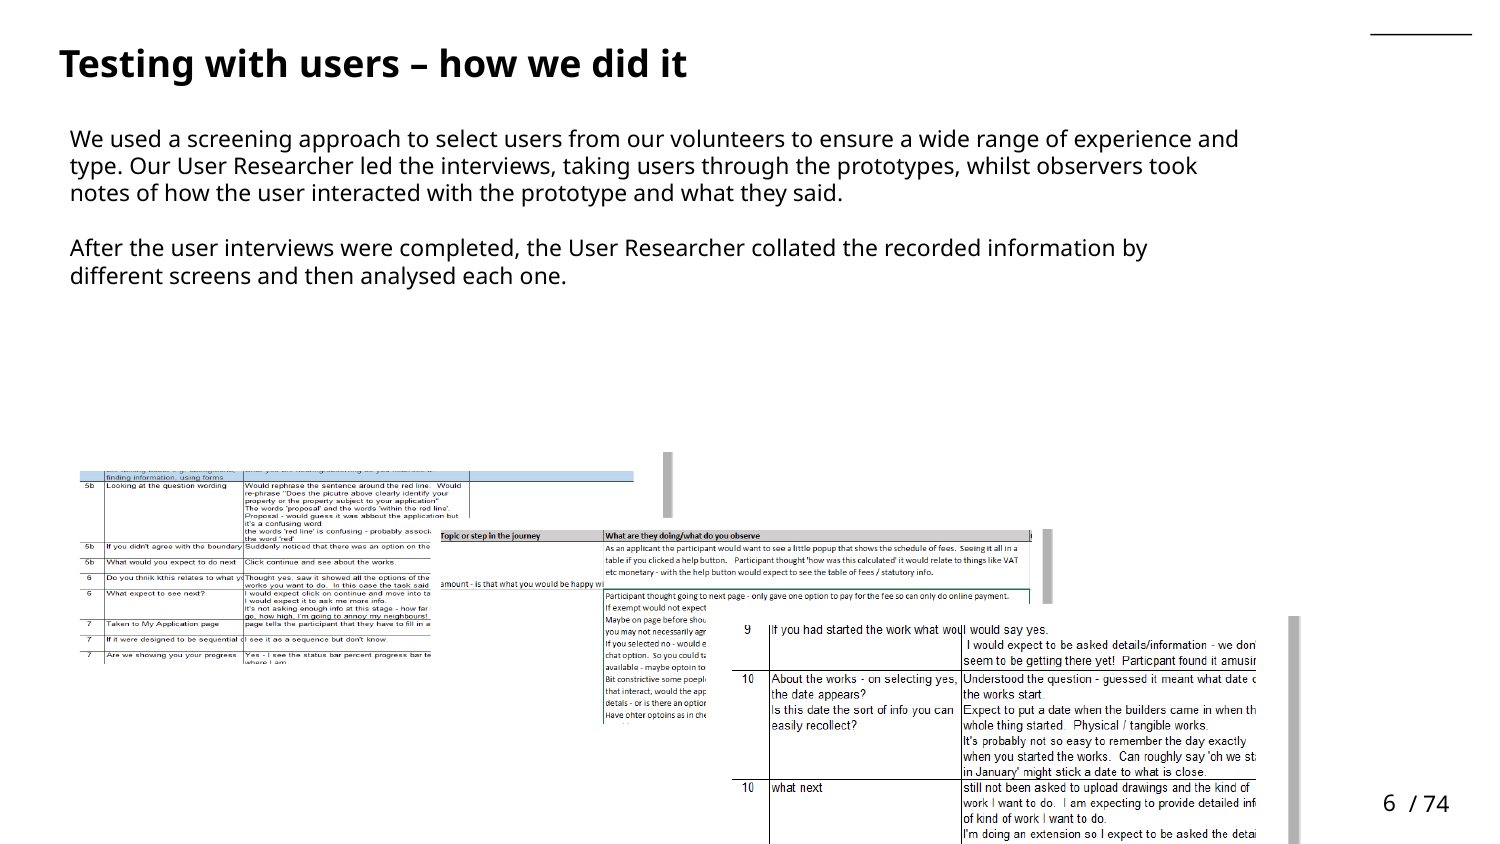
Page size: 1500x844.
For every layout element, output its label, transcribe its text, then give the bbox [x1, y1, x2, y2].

picture [732, 625, 1256, 844]
picture [79, 471, 634, 664]
text_box Testing with users – how we did it [44, 25, 1285, 126]
picture [441, 530, 1032, 724]
slide_number <number> [1321, 773, 1412, 839]
text_box [50, 440, 1289, 844]
title We used a screening approach to select users from our volunteers to ensure a wide range of experience and type. Our User Researcher led the interviews, taking users through the prototypes, whilst observers took notes of how the user interacted with the prototype and what they said. After the user interviews were completed, the User Researcher collated the recorded information by different screens and then analysed each one. [54, 126, 1259, 400]
